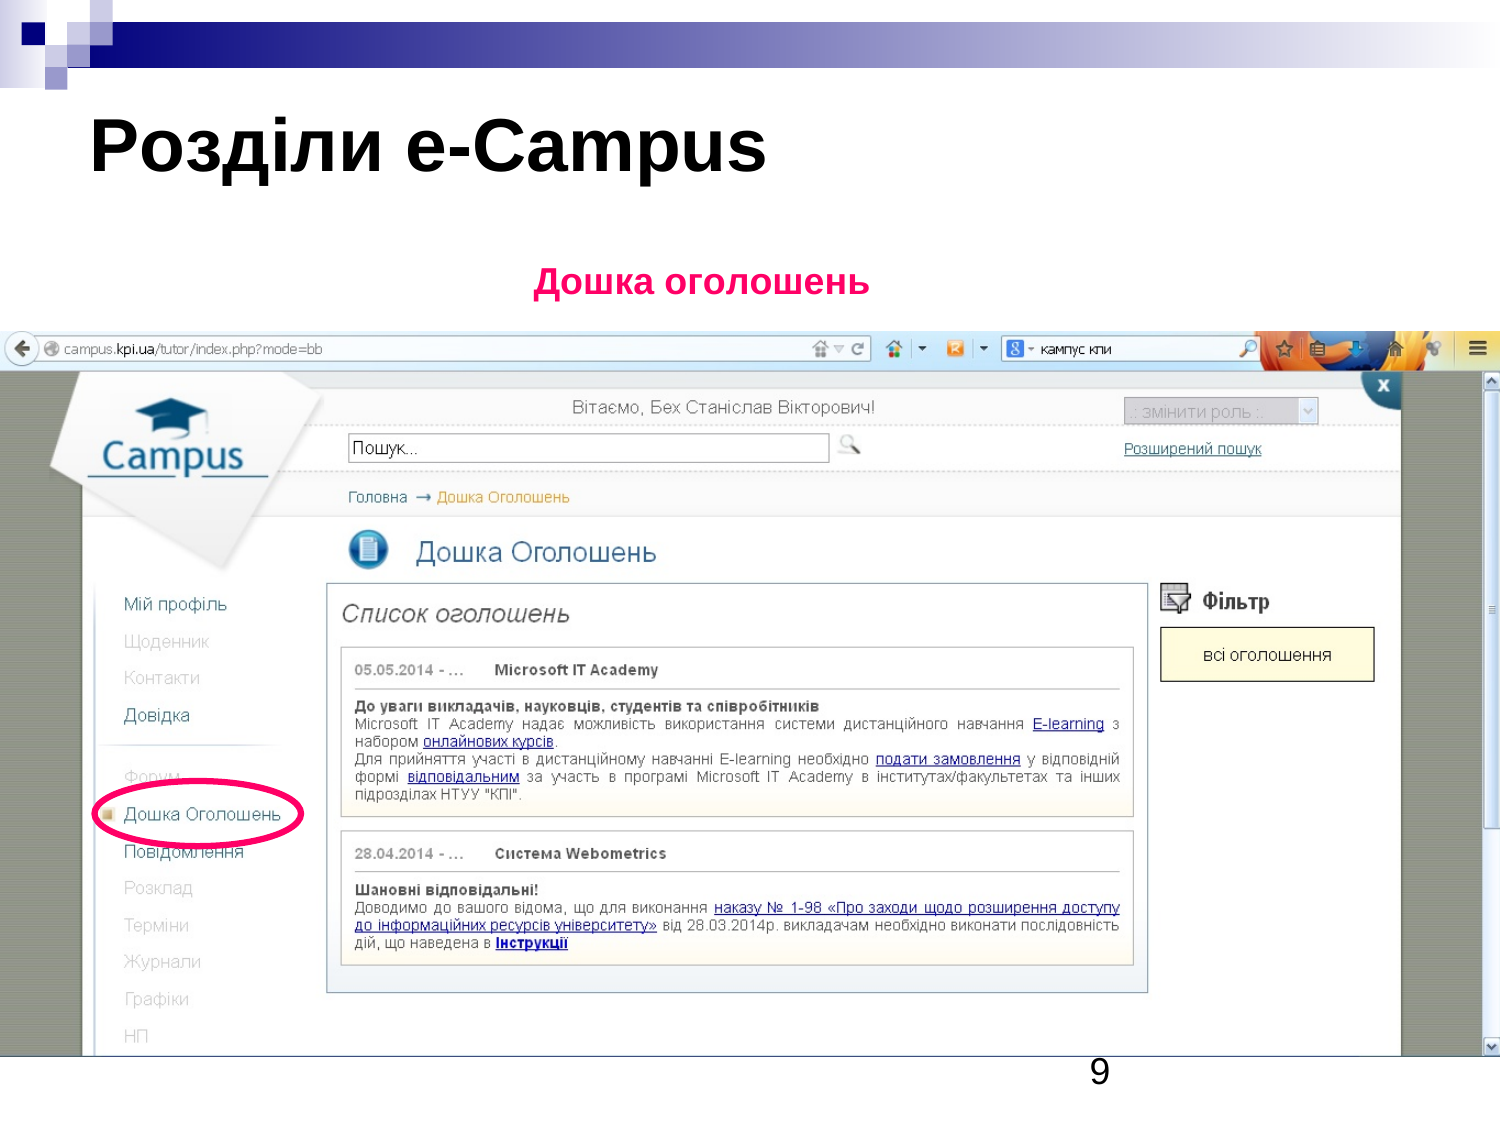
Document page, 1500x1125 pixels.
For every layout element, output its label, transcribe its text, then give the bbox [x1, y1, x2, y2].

title Розділи e-Campus [75, 74, 1426, 208]
text_box Дошка оголошень [518, 249, 886, 310]
picture [0, 331, 1500, 1057]
text_box [94, 781, 302, 847]
